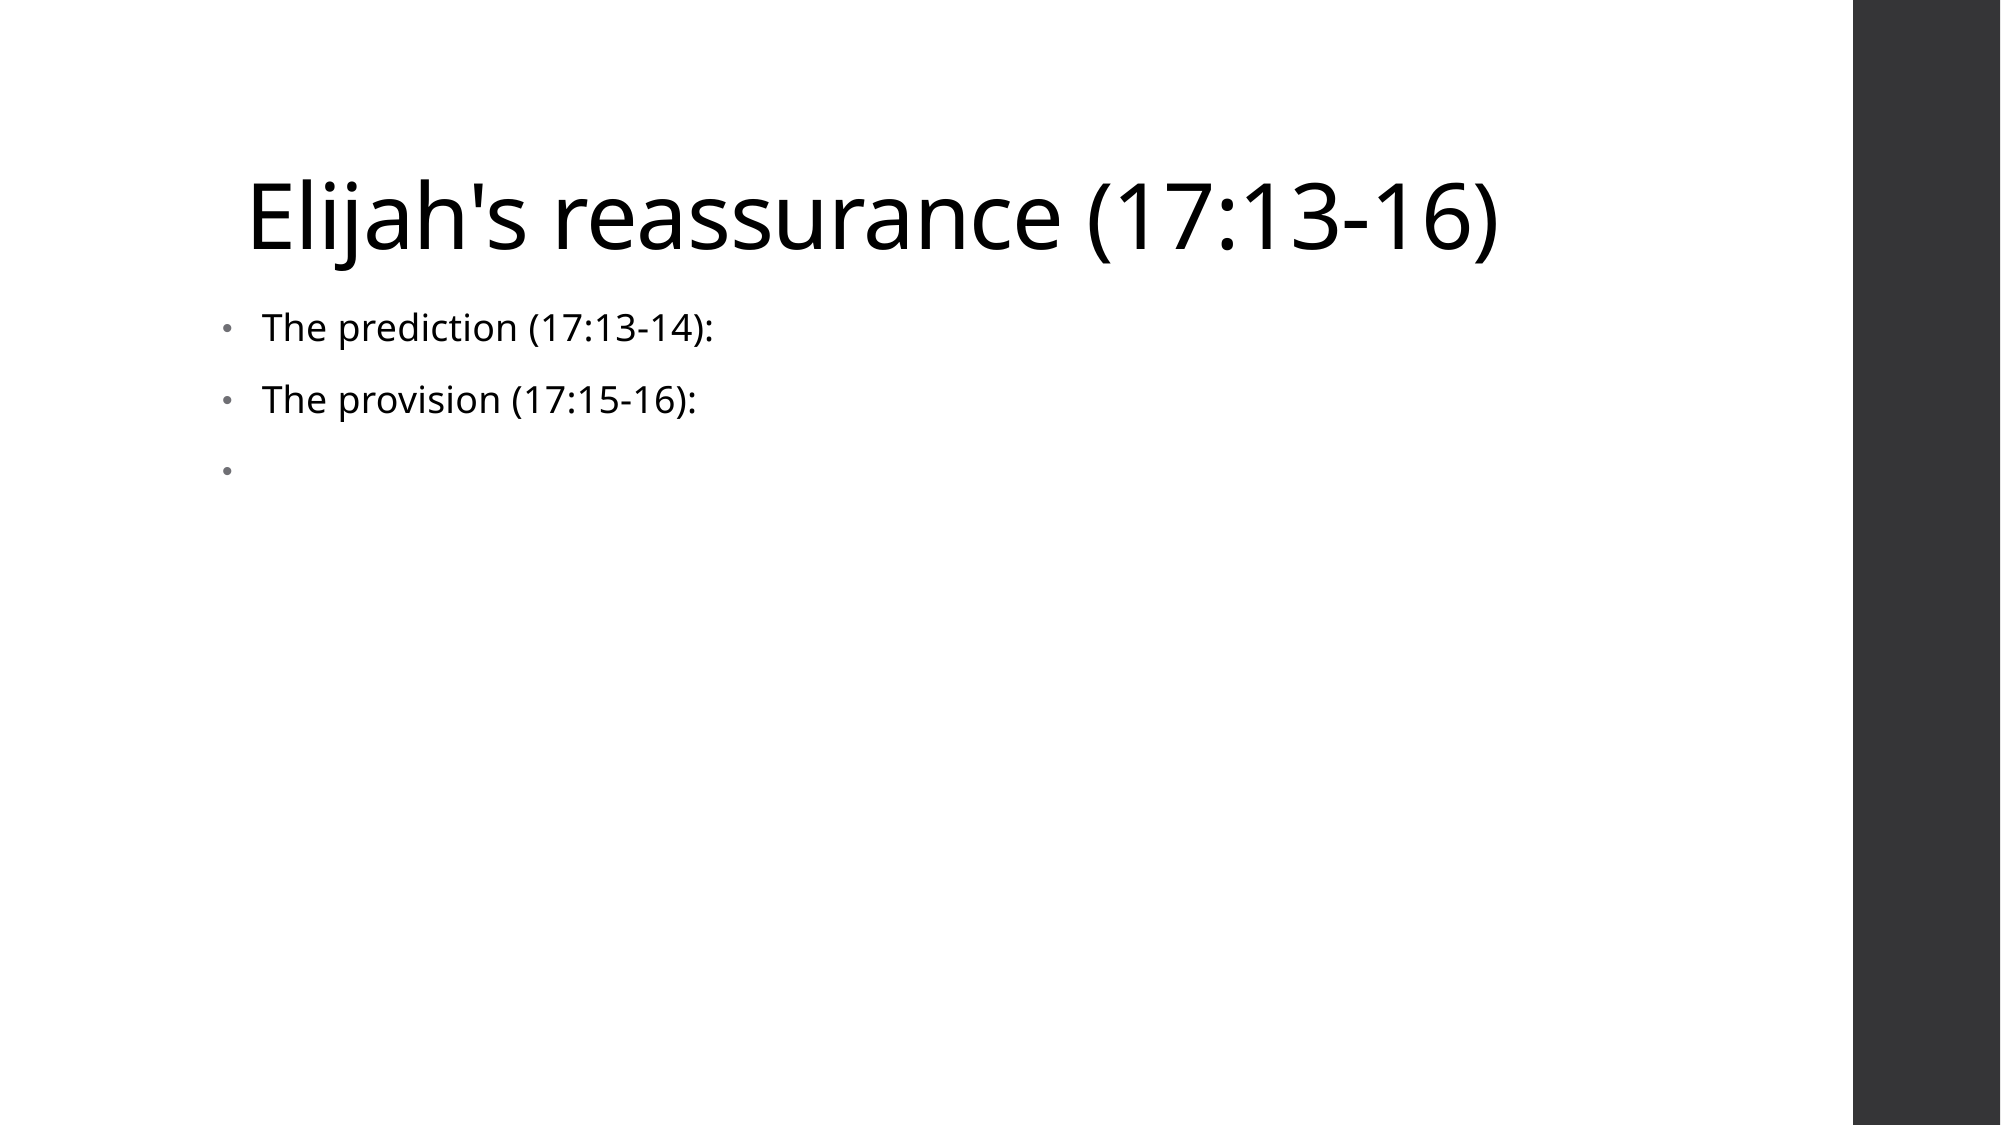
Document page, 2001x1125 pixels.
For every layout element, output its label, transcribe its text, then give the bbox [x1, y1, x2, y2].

title Elijah's reassurance (17:13-16) [206, 60, 1797, 278]
list The prediction (17:13-14): The provision (17:15-16): [206, 299, 1617, 1014]
